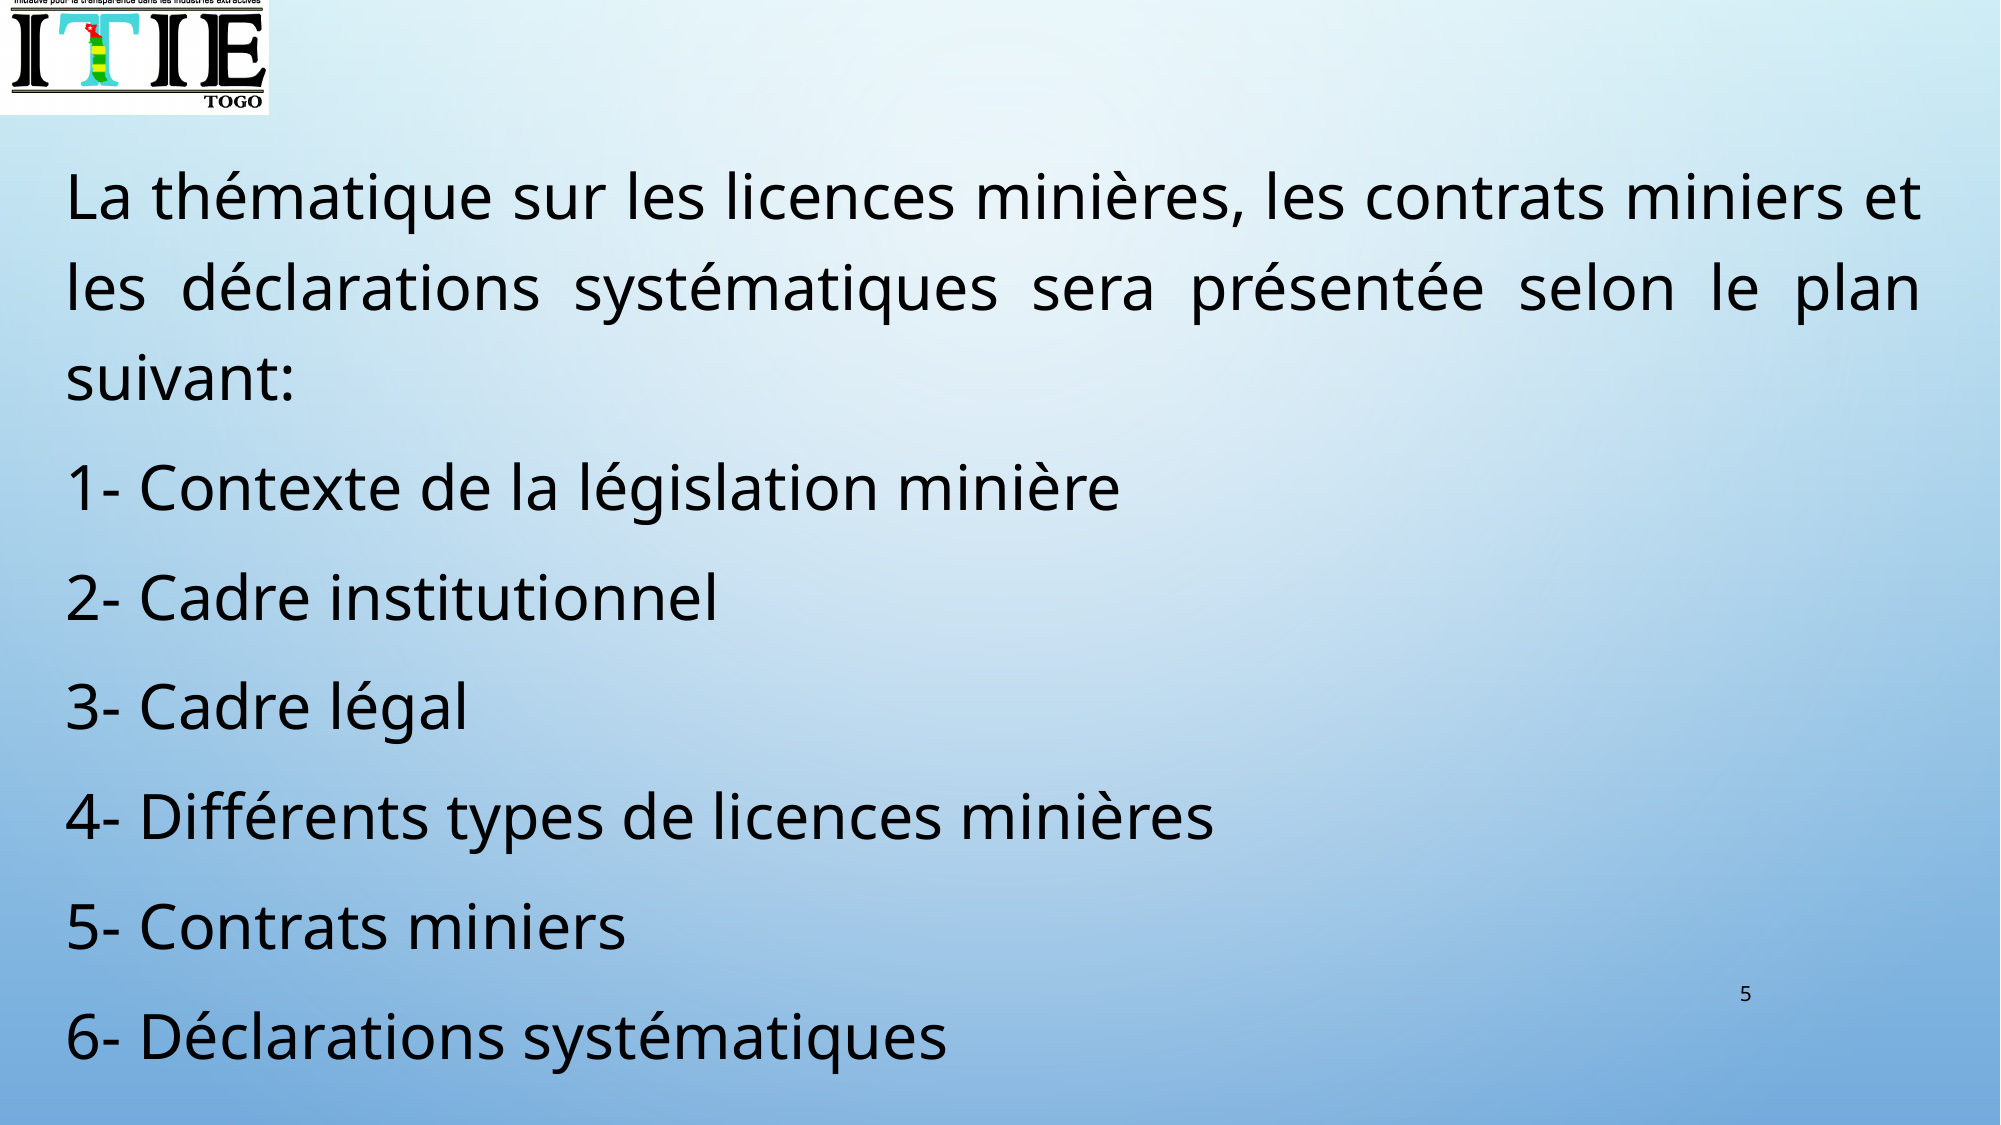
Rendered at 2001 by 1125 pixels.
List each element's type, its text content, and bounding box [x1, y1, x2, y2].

picture [0, 0, 269, 115]
text_box [1724, 965, 1851, 1025]
list La thématique sur les licences minières, les contrats miniers et les déclarations systématiques sera présentée selon le plan suivant: 1- Contexte de la législation minière 2- Cadre institutionnel 3- Cadre légal 4- Différents types de licences minières 5- Contrats miniers 6- Déclarations systématiques [50, 134, 1948, 1086]
